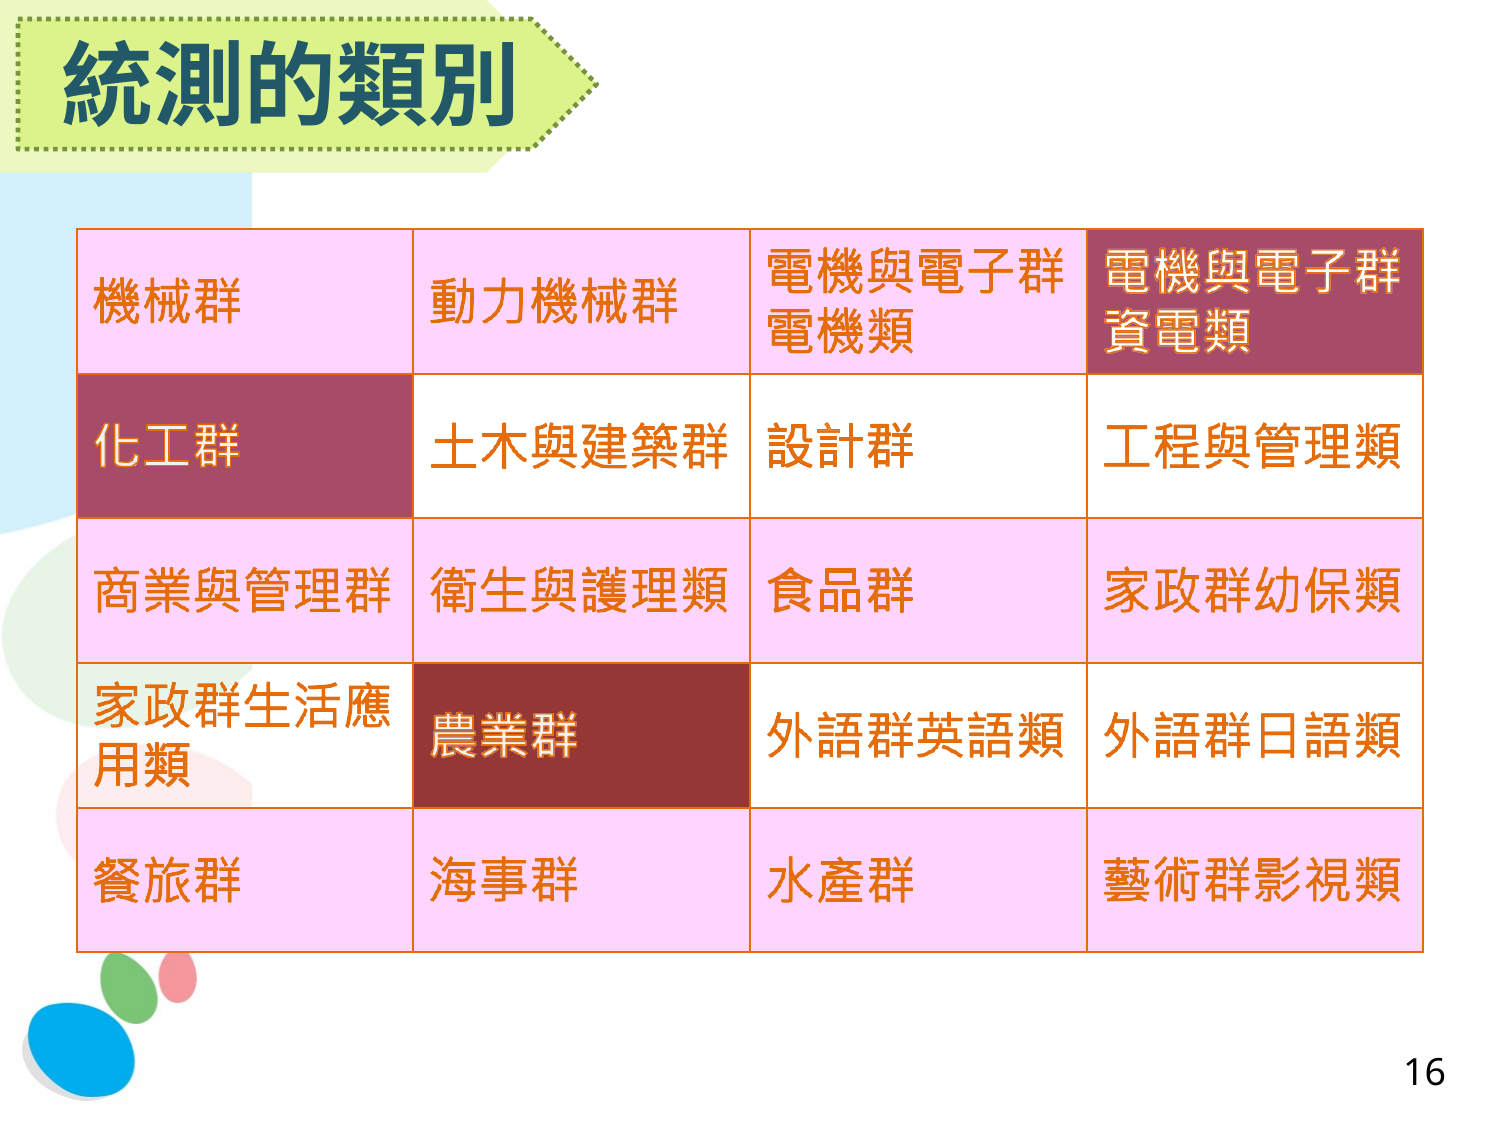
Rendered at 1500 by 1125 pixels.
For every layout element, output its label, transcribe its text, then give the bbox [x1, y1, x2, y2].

picture [93, 277, 240, 324]
picture [0, 173, 257, 1104]
picture [94, 566, 390, 613]
picture [78, 664, 390, 807]
text_box [170, 753, 185, 775]
text_box [1088, 230, 1422, 373]
text_box [78, 809, 412, 951]
picture [767, 711, 1063, 758]
text_box [751, 809, 1086, 951]
picture [431, 422, 727, 469]
text_box 16 [1396, 1055, 1451, 1102]
text_box [1088, 519, 1422, 662]
picture [430, 711, 577, 758]
picture [430, 856, 577, 902]
picture [1104, 856, 1400, 902]
text_box [78, 375, 412, 517]
picture [93, 856, 240, 903]
text_box [751, 230, 1086, 373]
text_box [414, 664, 749, 807]
picture [1105, 247, 1400, 294]
picture [817, 422, 840, 433]
text_box [414, 809, 749, 951]
text_box [78, 519, 412, 662]
text_box [101, 745, 135, 770]
text_box [146, 743, 166, 764]
picture [768, 247, 1063, 294]
picture [430, 567, 727, 613]
picture [1104, 307, 1250, 354]
title 統測的類別 [59, 24, 523, 139]
text_box [840, 424, 861, 466]
text_box [770, 451, 783, 466]
text_box [78, 230, 412, 373]
picture [430, 277, 677, 324]
picture [1104, 566, 1400, 613]
text_box [821, 452, 836, 466]
picture [768, 307, 913, 354]
text_box [1088, 809, 1422, 951]
picture [767, 856, 913, 903]
picture [1104, 711, 1400, 758]
text_box [892, 434, 911, 466]
text_box [414, 519, 749, 662]
text_box [414, 230, 749, 373]
picture [1104, 422, 1400, 469]
text_box [751, 519, 1086, 662]
text_box [0, 0, 595, 173]
